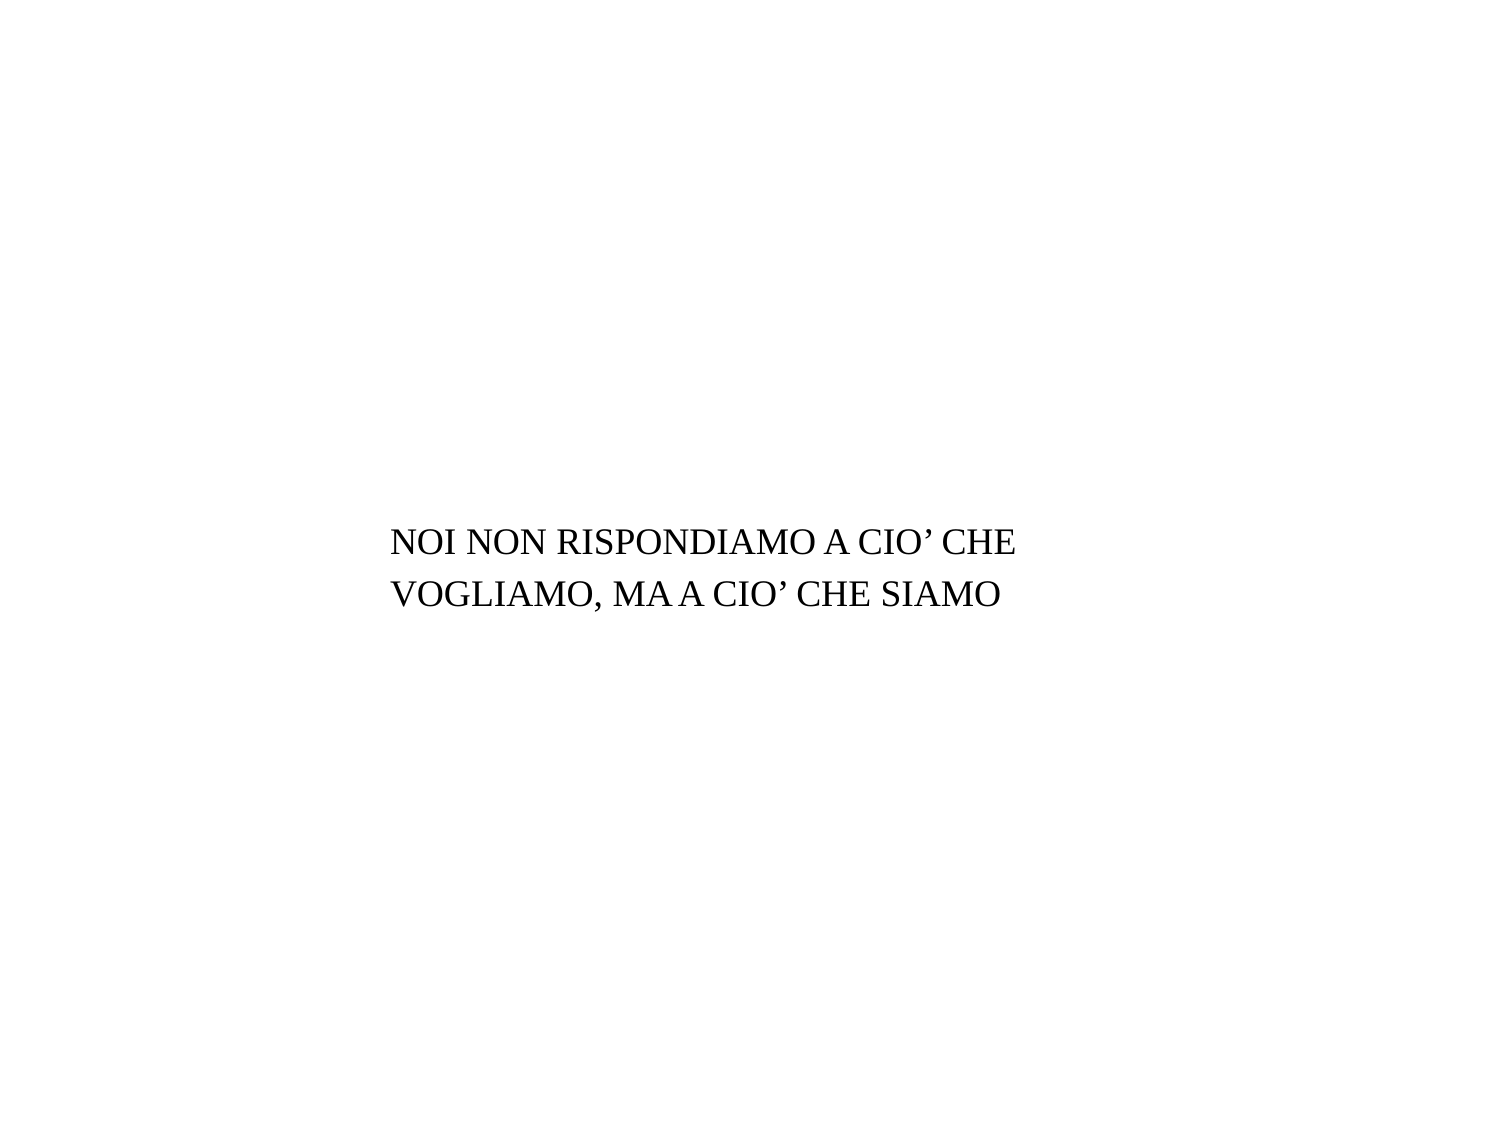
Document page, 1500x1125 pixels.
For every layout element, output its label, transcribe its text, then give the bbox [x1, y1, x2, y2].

text_box NOI NON RISPONDIAMO A CIO’ CHE VOGLIAMO, MA A CIO’ CHE SIAMO [375, 503, 1125, 621]
